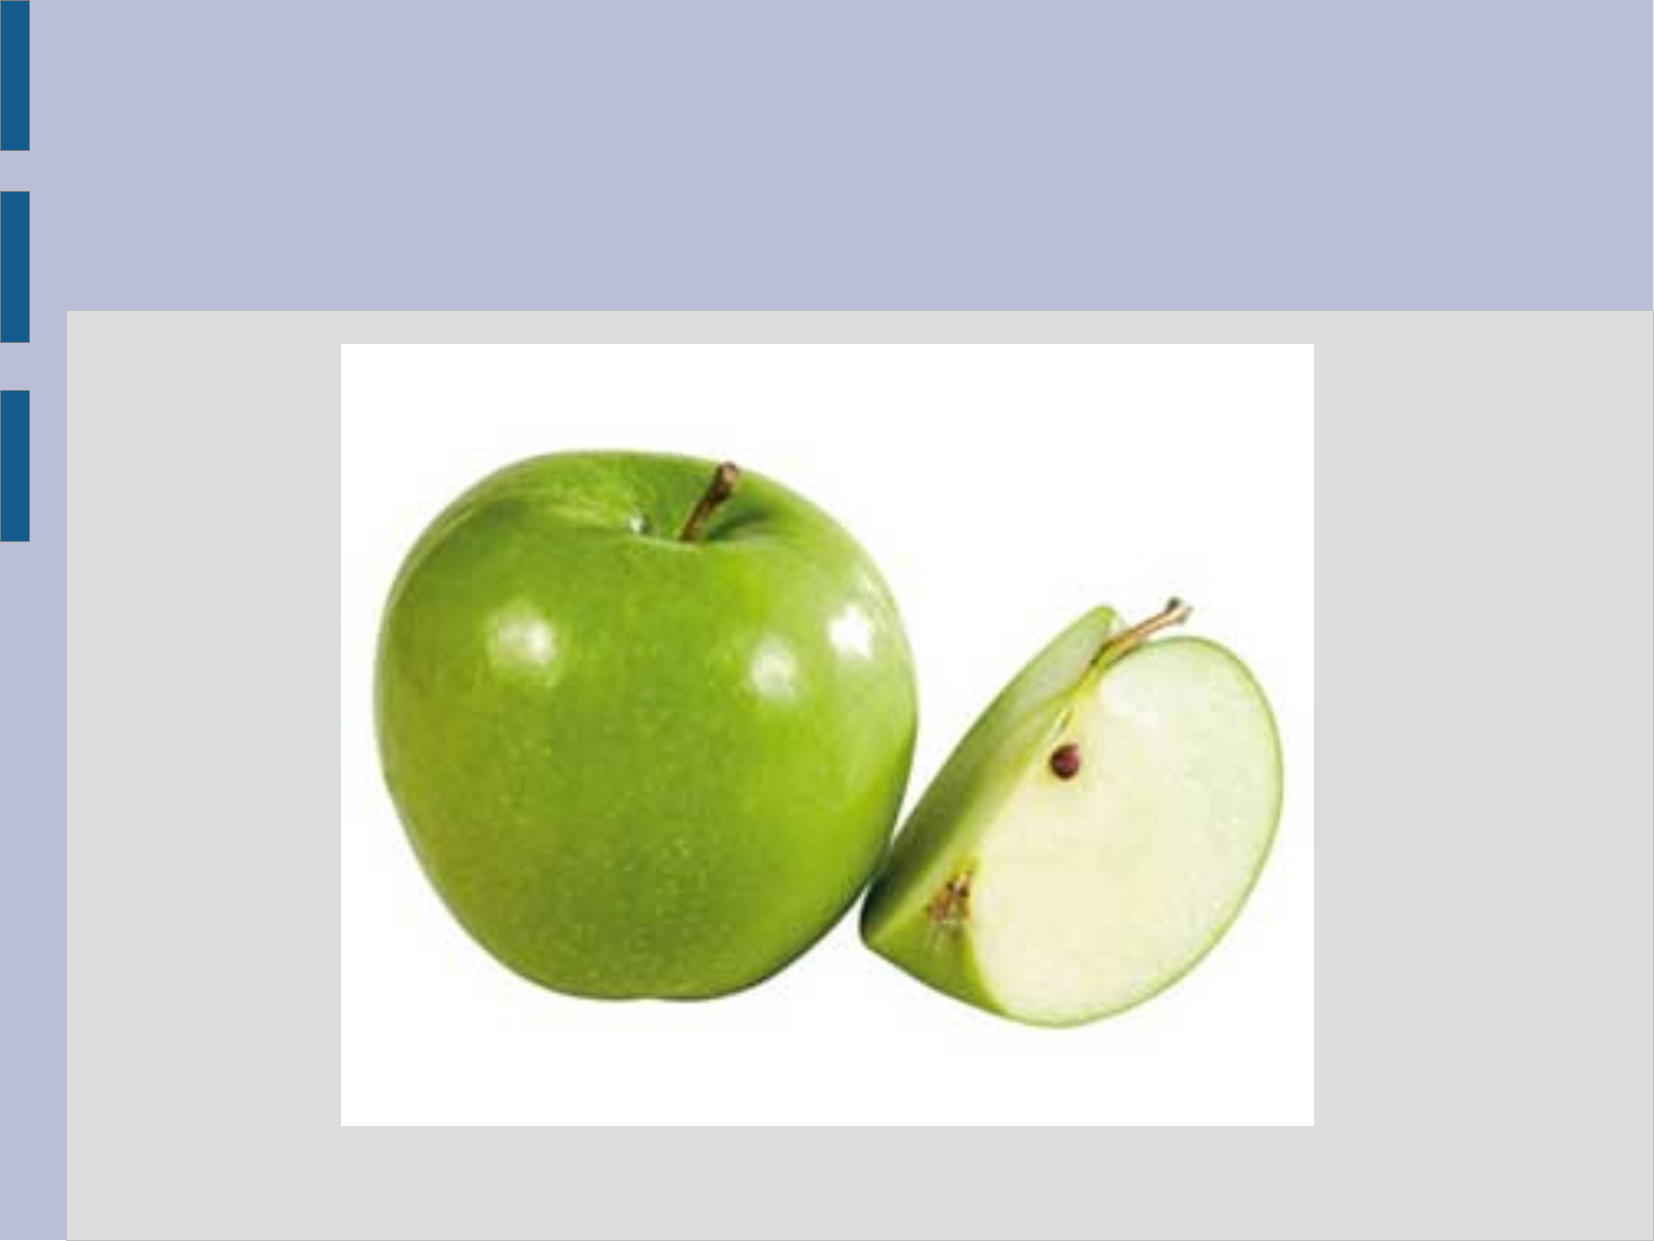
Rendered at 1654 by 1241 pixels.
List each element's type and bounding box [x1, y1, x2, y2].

picture [341, 344, 1314, 1126]
